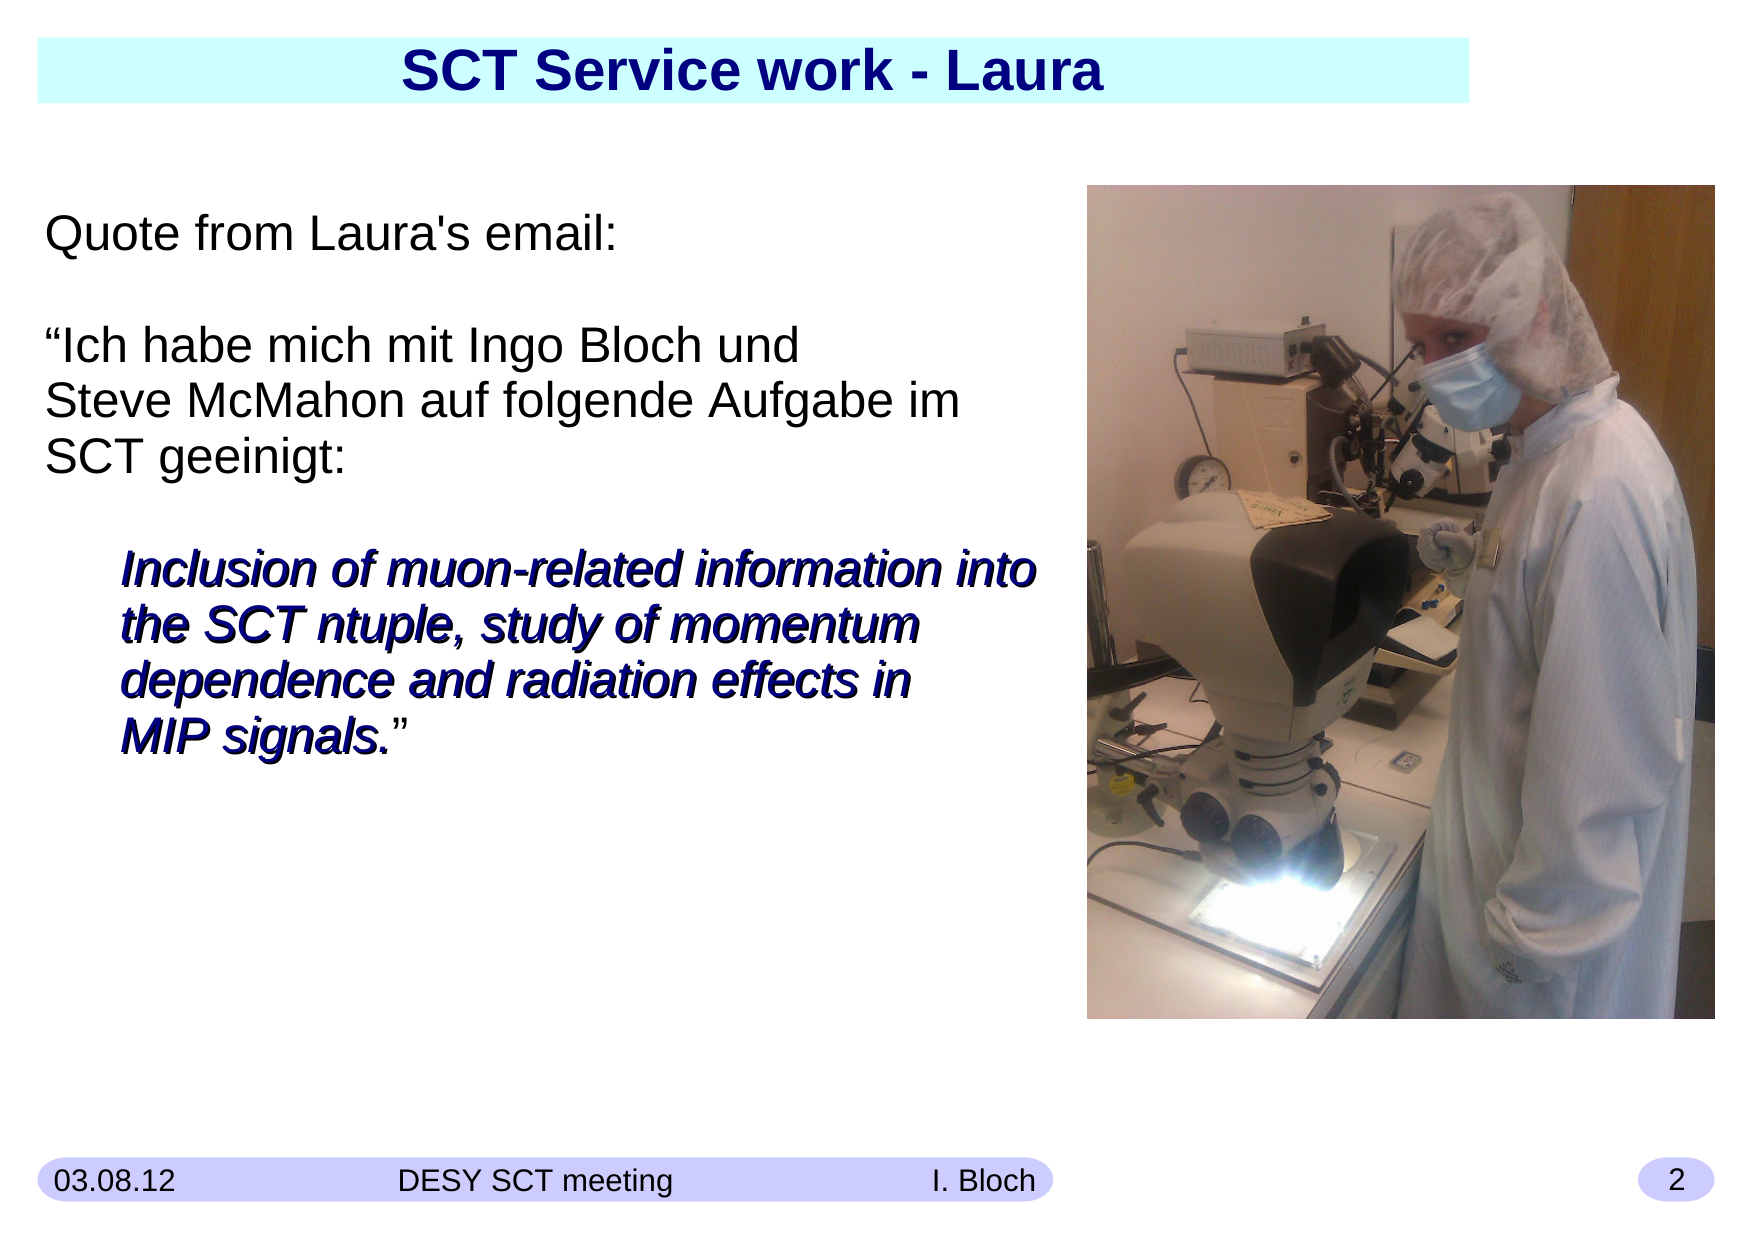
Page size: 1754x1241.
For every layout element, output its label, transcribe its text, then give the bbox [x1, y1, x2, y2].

text_box SCT Service work - Laura [37, 37, 1470, 104]
picture [1087, 185, 1715, 1019]
text_box Quote from Laura's email: “Ich habe mich mit Ingo Bloch und Steve McMahon auf folgende Aufgabe im SCT geeinigt: Inclusion of muon-related information into the SCT ntuple, study of momentum dependence and radiation effects in MIP signals.” [44, 205, 1087, 875]
